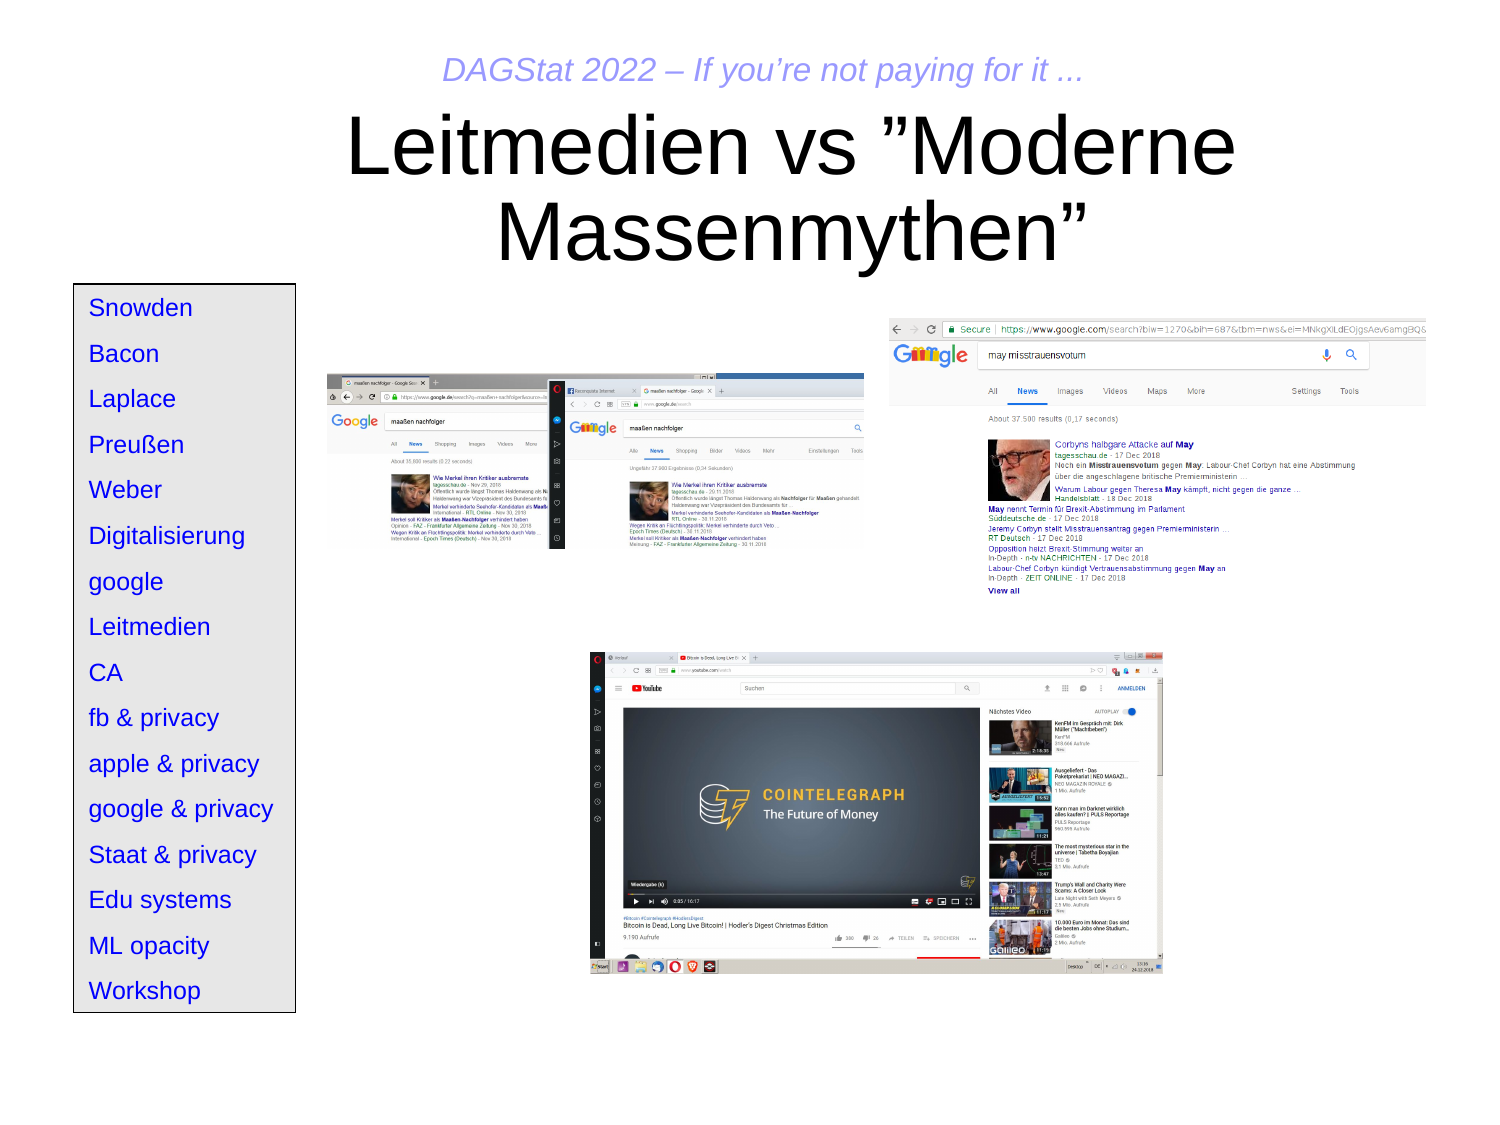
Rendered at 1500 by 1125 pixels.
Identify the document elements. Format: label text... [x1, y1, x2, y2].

picture [889, 299, 1426, 622]
picture [590, 652, 1163, 974]
title Leitmedien vs ”Moderne Massenmythen” [117, 98, 1467, 286]
picture [327, 299, 864, 622]
